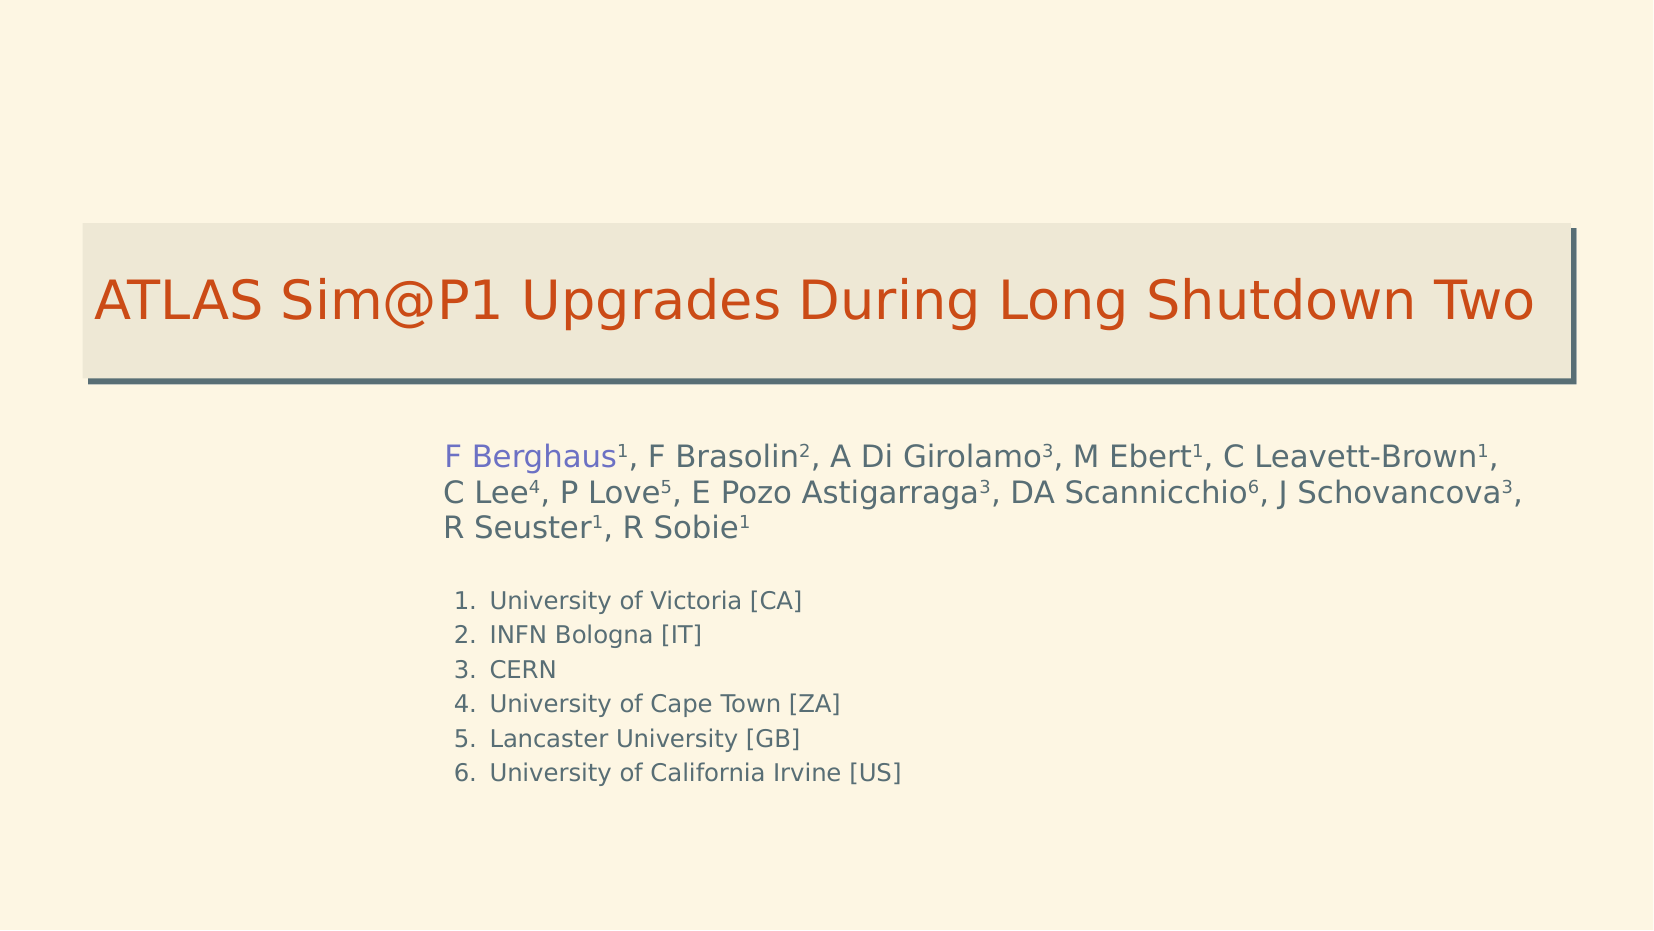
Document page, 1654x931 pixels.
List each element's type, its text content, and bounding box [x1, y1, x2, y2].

title ATLAS Sim@P1 upgrades during long shutdown two [82, 223, 1571, 379]
list F Berghaus1, F Brasolin2, A Di Girolamo3, M Ebert1, C Leavett‑Brown1, C Lee4, P Love5, E Pozo Astigarraga3, DA Scannicchio6, J Schovancova3, R Seuster1, R Sobie1 University of Victoria [CA] INFN Bologna [IT] CERN University of Cape Town [ZA] Lancaster University [GB] University of California Irvine [US] [404, 438, 1571, 789]
